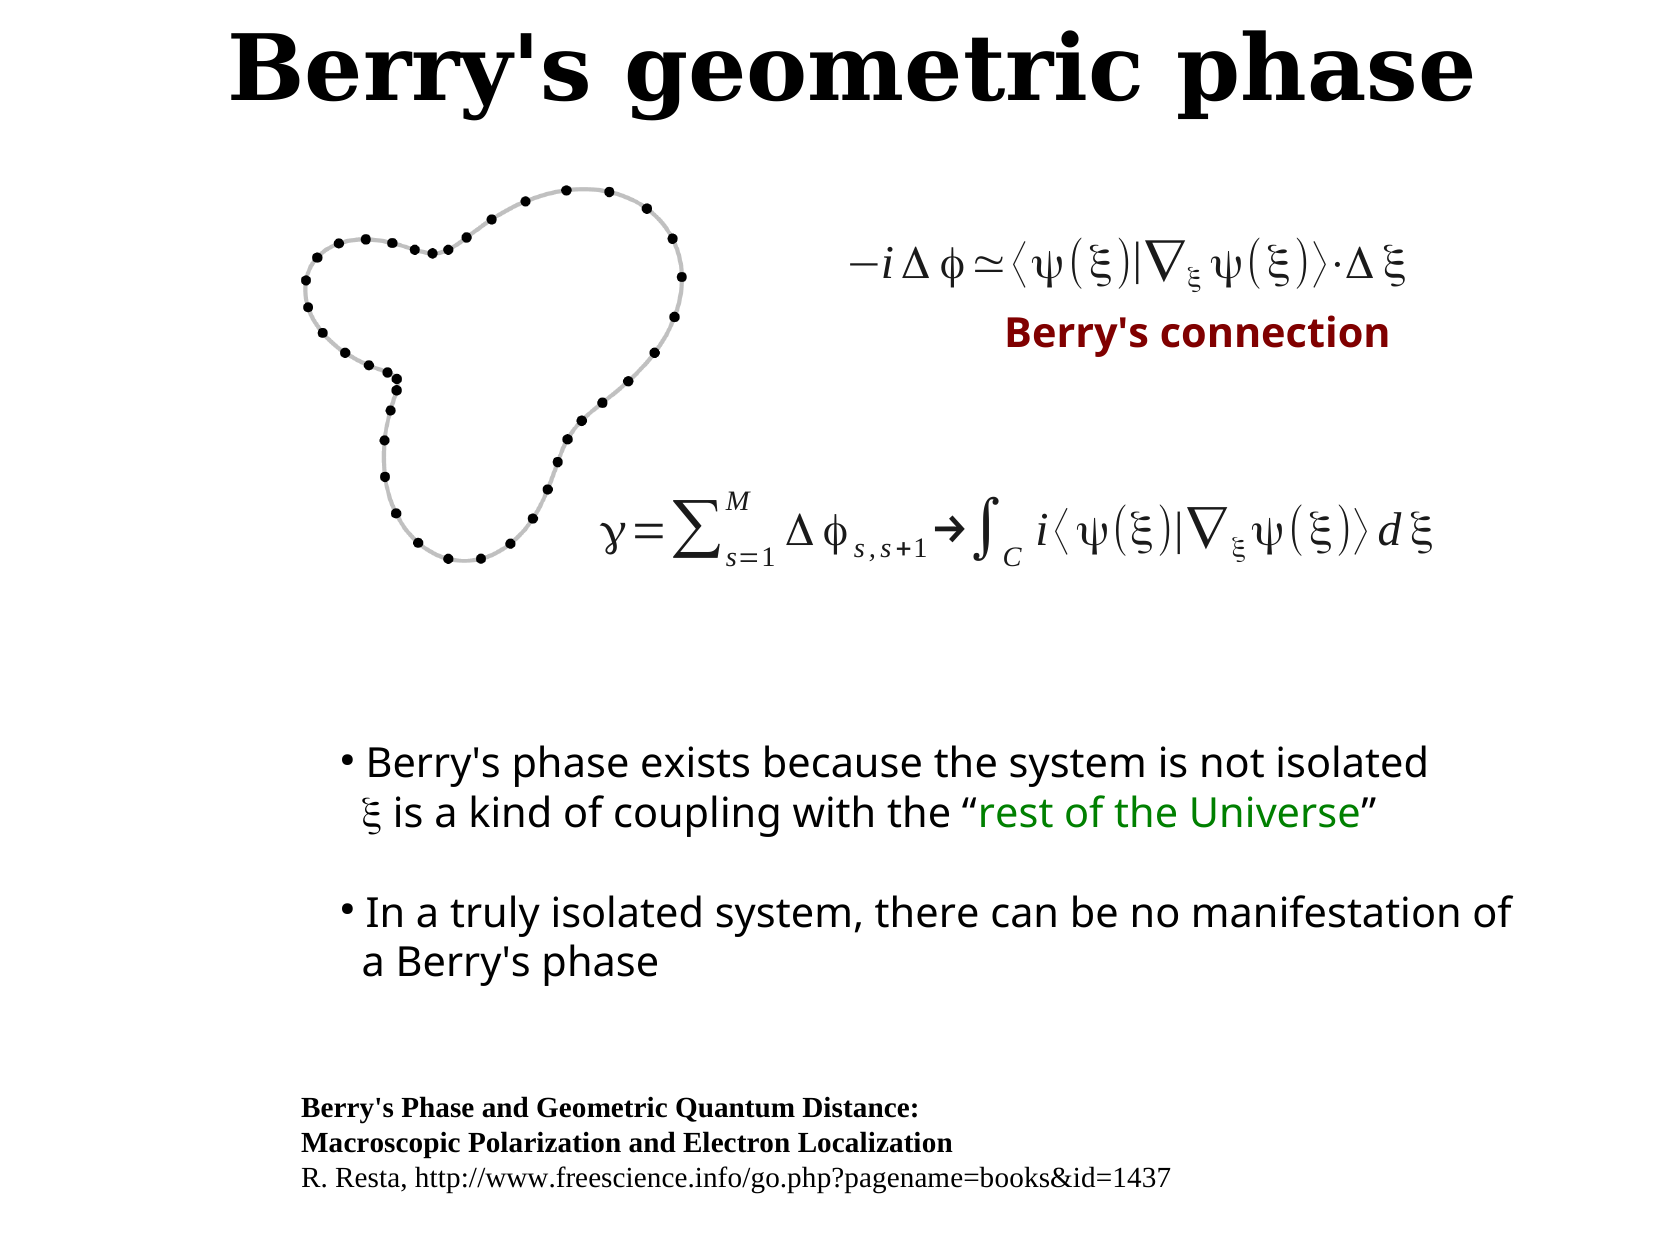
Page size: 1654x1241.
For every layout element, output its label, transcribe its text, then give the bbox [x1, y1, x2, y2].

picture [260, 143, 717, 578]
title Berry's geometric phase [108, 0, 1597, 164]
text_box Berry's phase exists because the system is not isolated x is a kind of coupling with the “rest of the Universe” In a truly isolated system, there can be no manifestation of a Berry's phase [325, 729, 1365, 1005]
chart [585, 483, 1447, 573]
text_box Berry's connection [989, 298, 1456, 365]
text_box Berry's Phase and Geometric Quantum Distance: Macroscopic Polarization and Electron Localization R. Resta, http://www.freescience.info/go.php?pagename=books&id=1437 [286, 1080, 1420, 1224]
chart [833, 234, 1420, 294]
